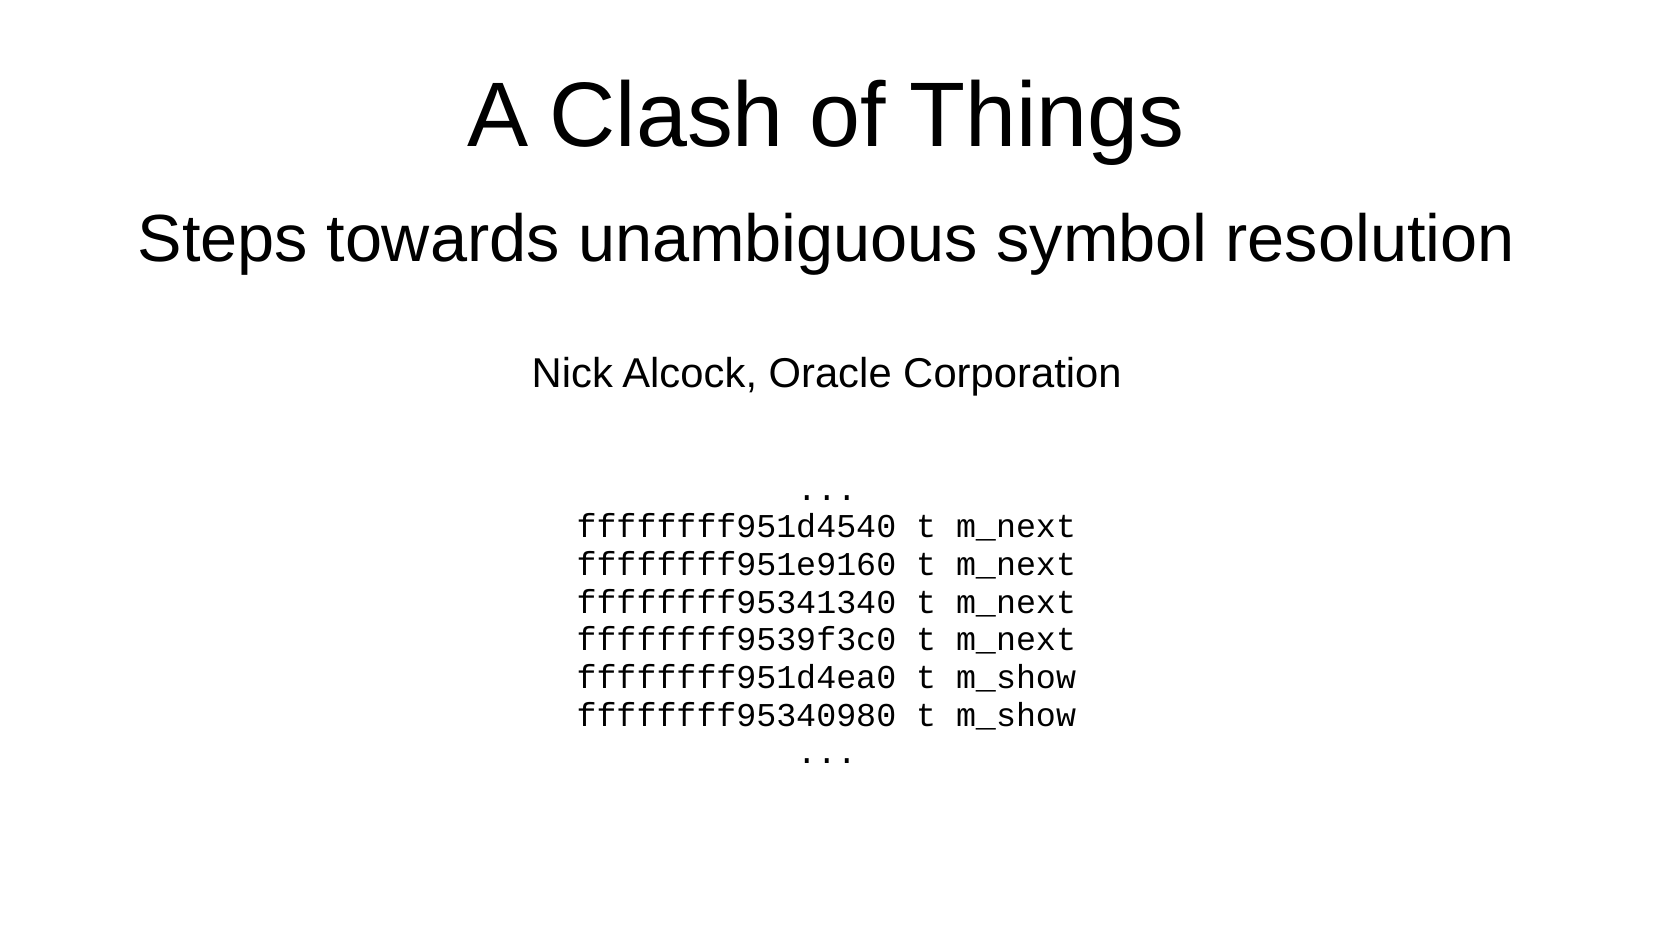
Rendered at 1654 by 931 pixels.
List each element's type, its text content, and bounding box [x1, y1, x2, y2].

title A Clash of Things [82, 37, 1571, 193]
subtitle Steps towards unambiguous symbol resolution Nick Alcock, Oracle Corporation ... ffffffff951d4540 t m_next ffffffff951e9160 t m_next ffffffff95341340 t m_next ffffffff9539f3c0 t m_next ffffffff951d4ea0 t m_show ffffffff95340980 t m_show ... [82, 200, 1571, 775]
